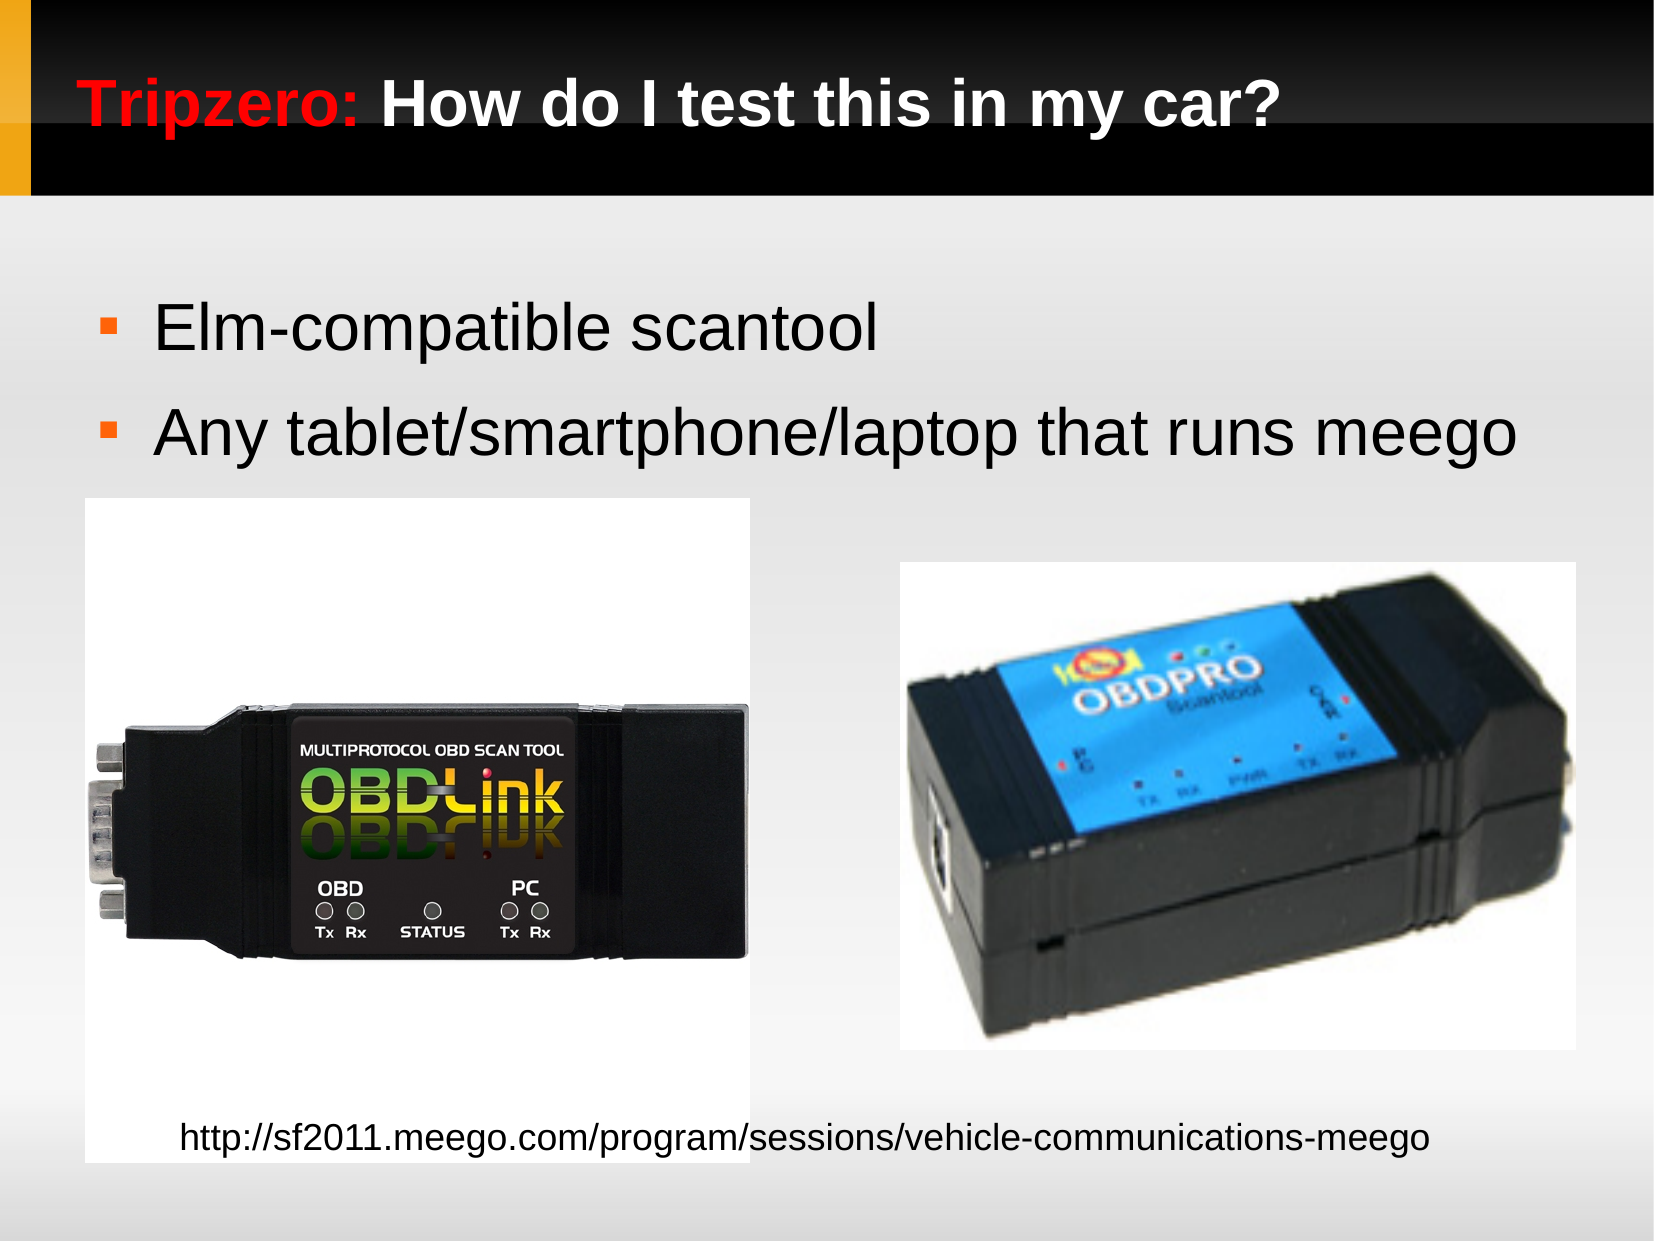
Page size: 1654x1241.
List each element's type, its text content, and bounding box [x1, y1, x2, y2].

text_box http://sf2011.meego.com/program/sessions/vehicle-communications-meego [164, 1108, 1450, 1166]
picture [0, 0, 1654, 1241]
list Elm-compatible scantool Any tablet/smartphone/laptop that runs meego [82, 290, 1571, 1109]
title Tripzero: How do I test this in my car? [76, 0, 1565, 208]
